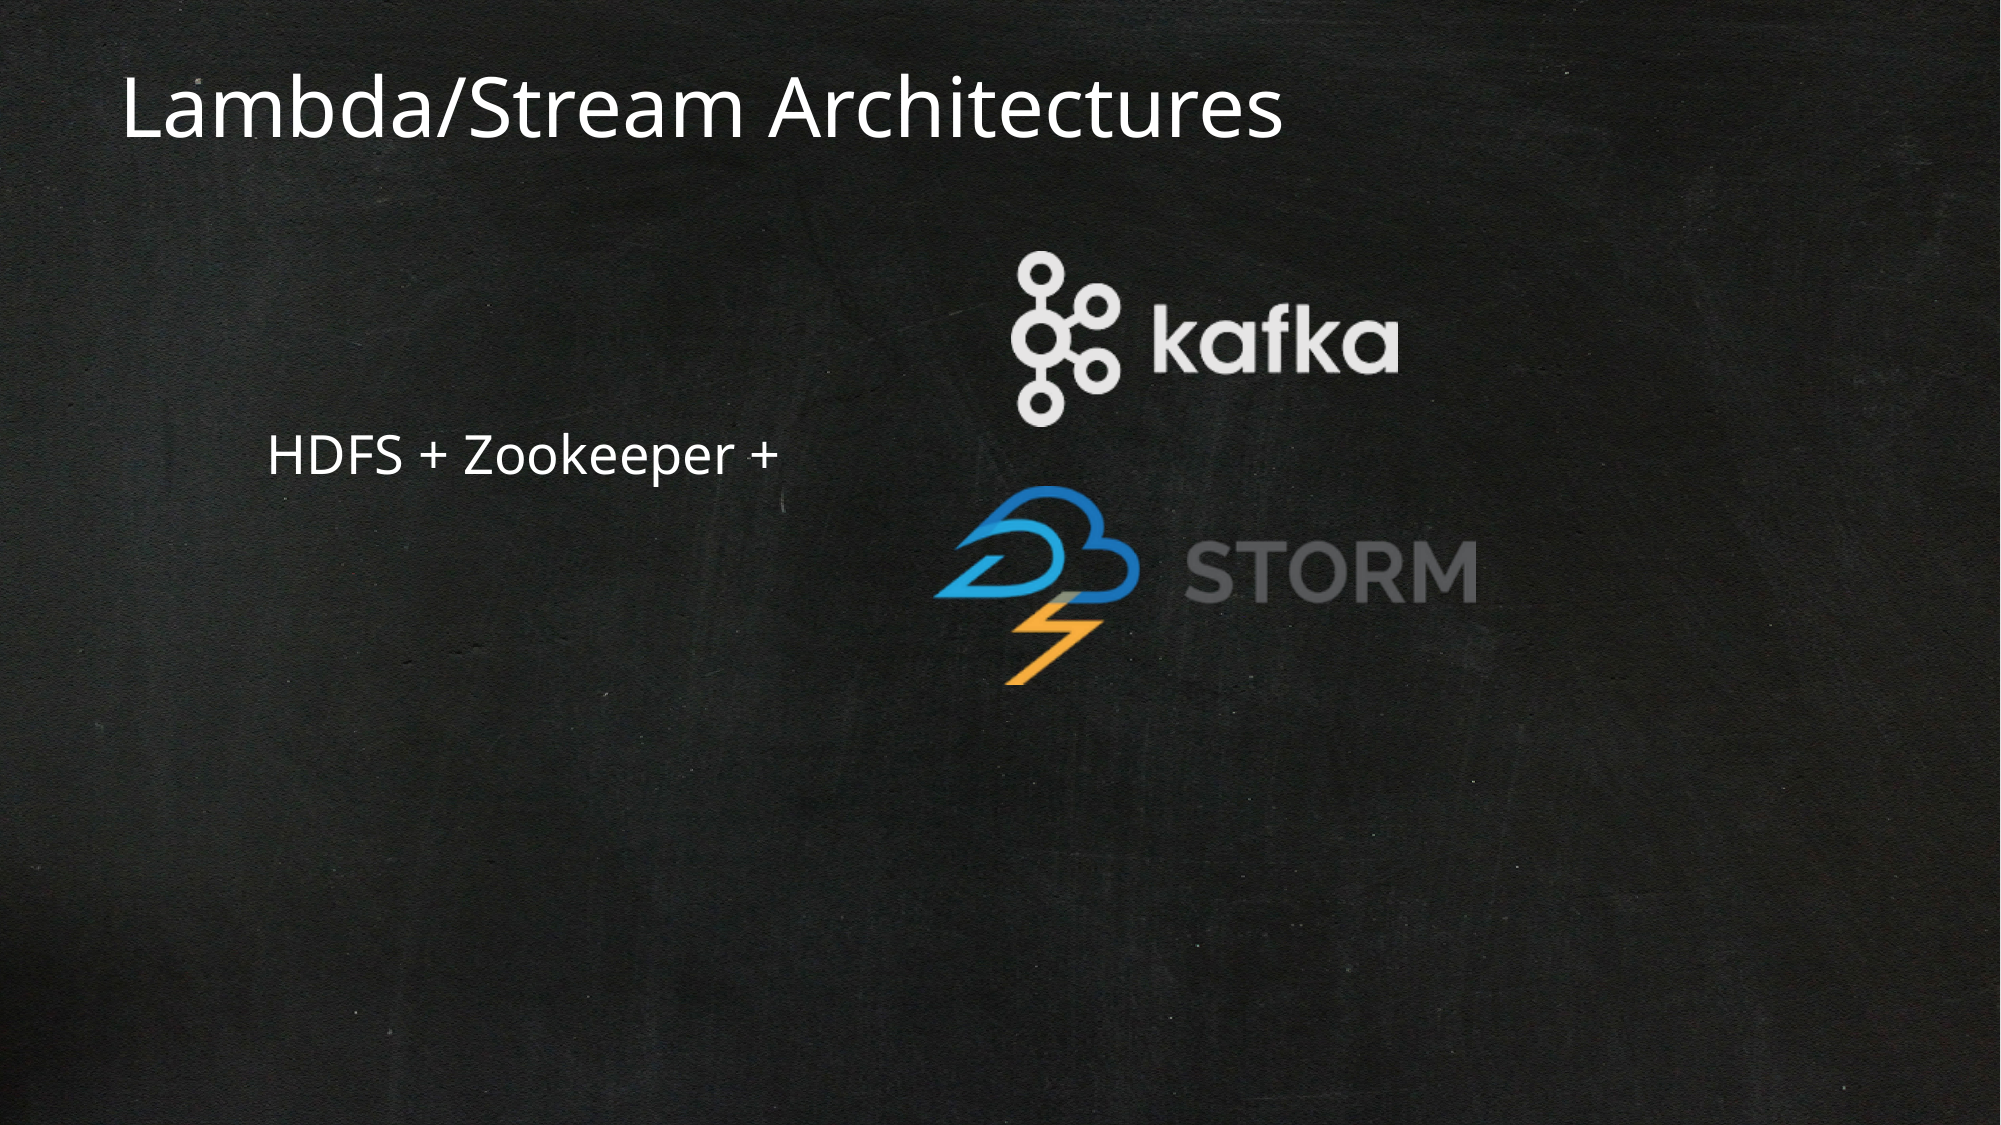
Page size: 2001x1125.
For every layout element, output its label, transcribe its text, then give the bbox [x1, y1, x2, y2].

text_box HDFS + Zookeeper + [251, 397, 967, 517]
picture [1011, 251, 1398, 427]
title Lambda/Stream Architectures [104, 2, 1830, 220]
picture [933, 486, 1476, 685]
